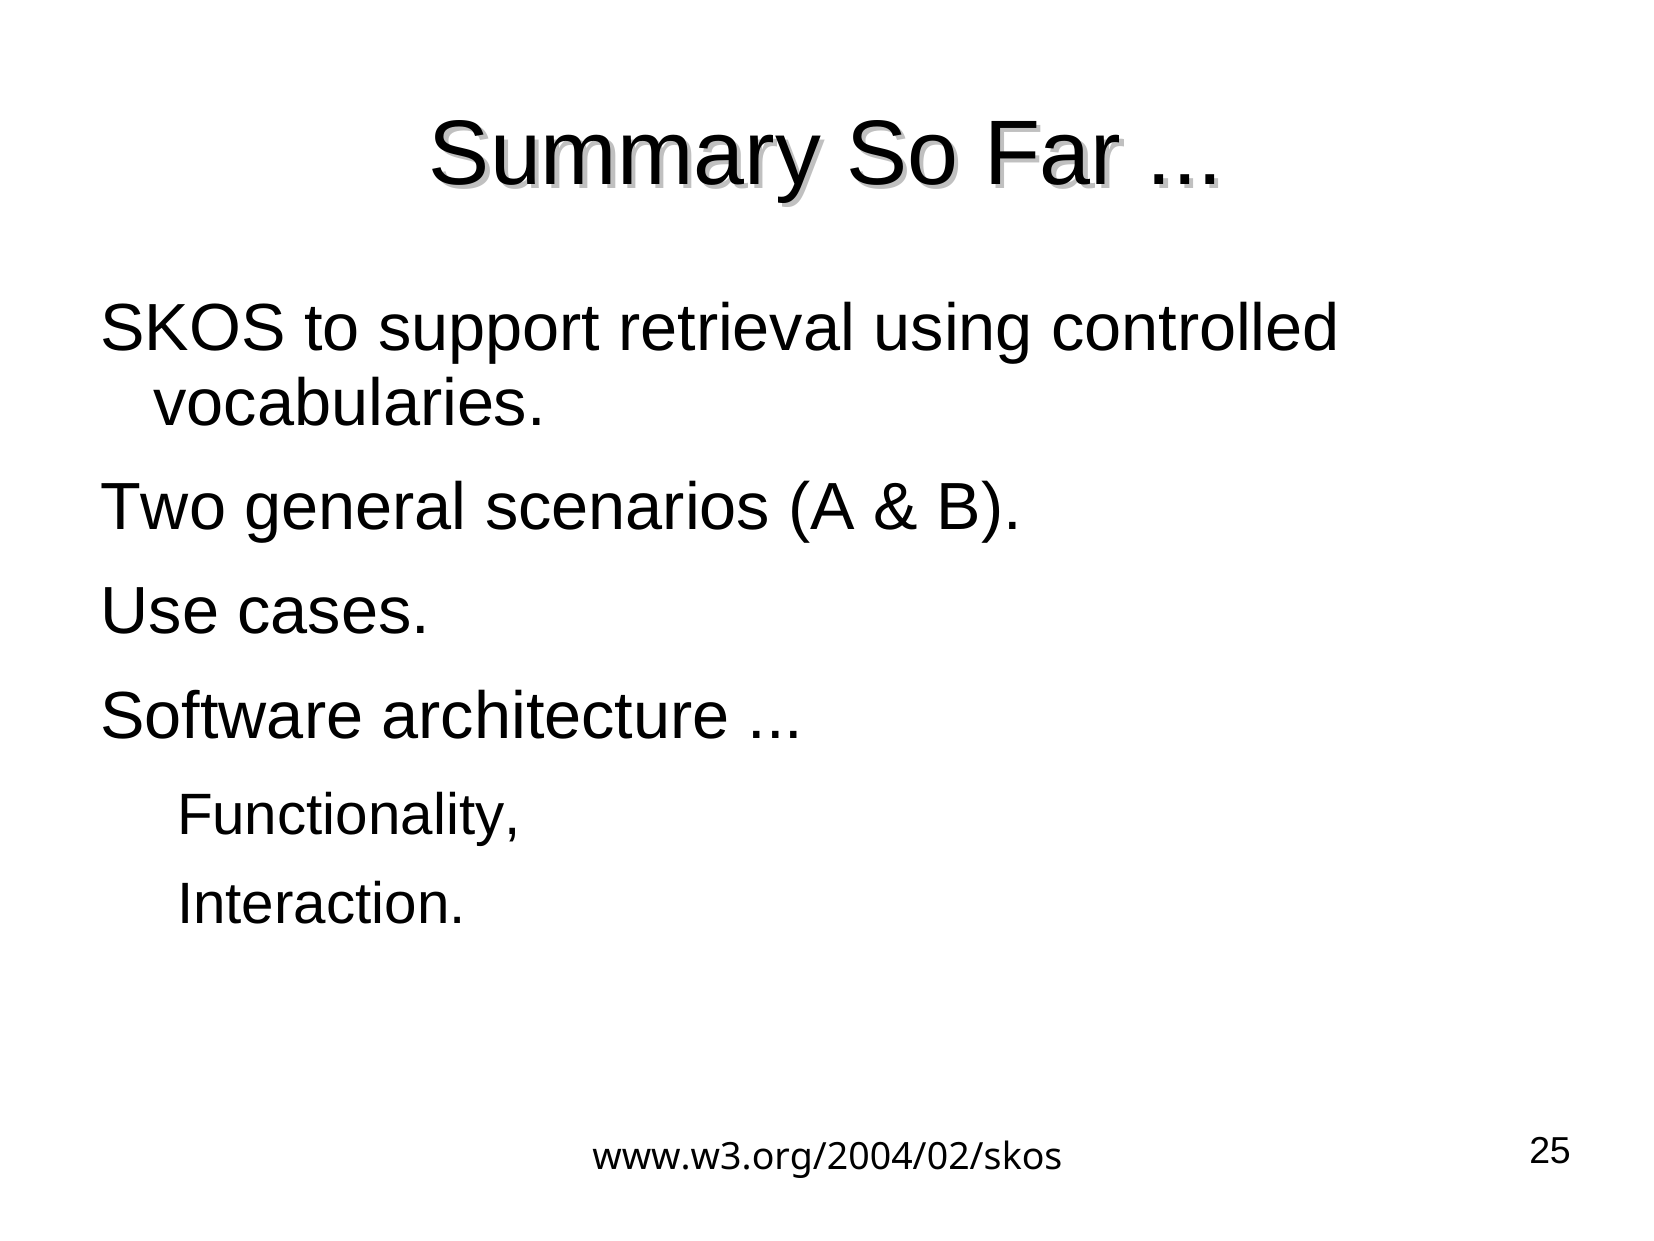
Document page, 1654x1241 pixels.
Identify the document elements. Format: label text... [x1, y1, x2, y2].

list SKOS to support retrieval using controlled vocabularies. Two general scenarios (A & B). Use cases. Software architecture ... Functionality, Interaction. [82, 290, 1571, 1109]
title Summary So Far ... [82, 49, 1571, 257]
